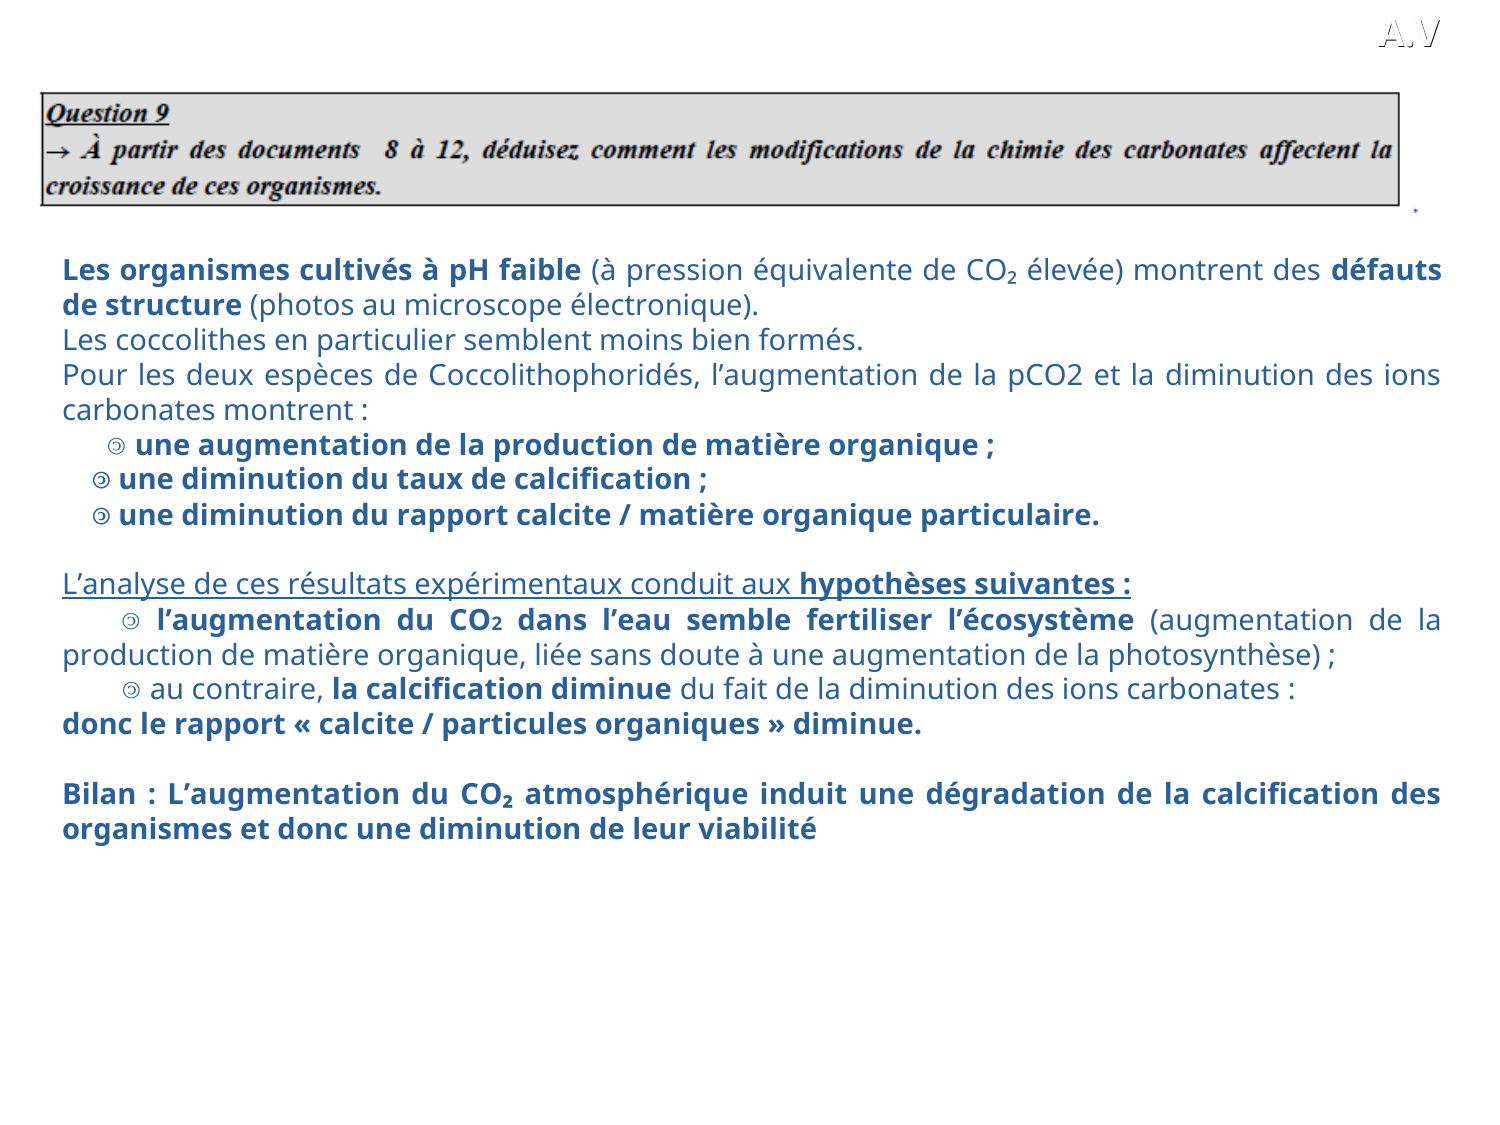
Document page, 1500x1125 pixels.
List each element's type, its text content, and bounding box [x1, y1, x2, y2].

text_box Les organismes cultivés à pH faible (à pression équivalente de CO₂ élevée) montrent des défauts de structure (photos au microscope électronique). Les coccolithes en particulier semblent moins bien formés. Pour les deux espèces de Coccolithophoridés, l’augmentation de la pCO2 et la diminution des ions carbonates montrent :  une augmentation de la production de matière organique ;  une diminution du taux de calcification ;  une diminution du rapport calcite / matière organique particulaire. L’analyse de ces résultats expérimentaux conduit aux hypothèses suivantes :  l’augmentation du CO2 dans l’eau semble fertiliser l’écosystème (augmentation de la production de matière organique, liée sans doute à une augmentation de la photosynthèse) ;  au contraire, la calcification diminue du fait de la diminution des ions carbonates : donc le rapport « calcite / particules organiques » diminue. Bilan : L’augmentation du CO₂ atmosphérique induit une dégradation de la calcification des organismes et donc une diminution de leur viabilité [47, 243, 1458, 1075]
picture [29, 86, 1418, 213]
text_box A.V [1363, 1, 1488, 63]
